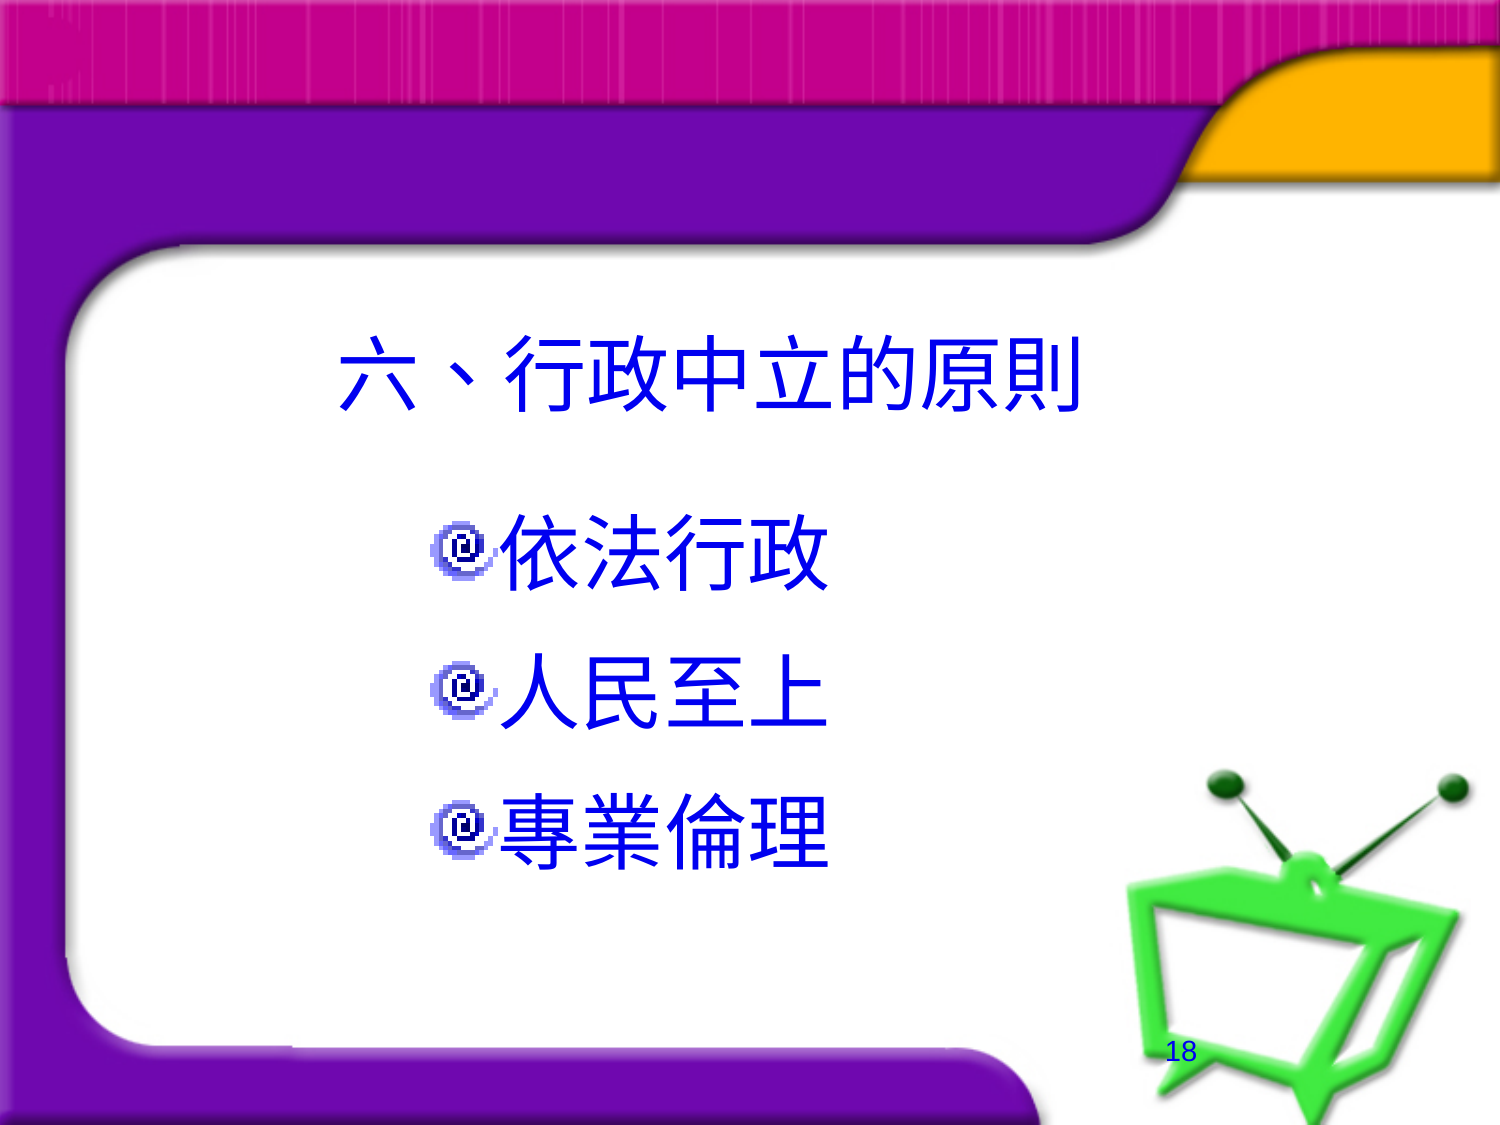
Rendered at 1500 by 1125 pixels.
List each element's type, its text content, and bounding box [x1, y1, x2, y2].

text_box [1149, 1025, 1463, 1101]
list 六、行政中立的原則 依法行政 人民至上 專業倫理 [265, 314, 1202, 926]
